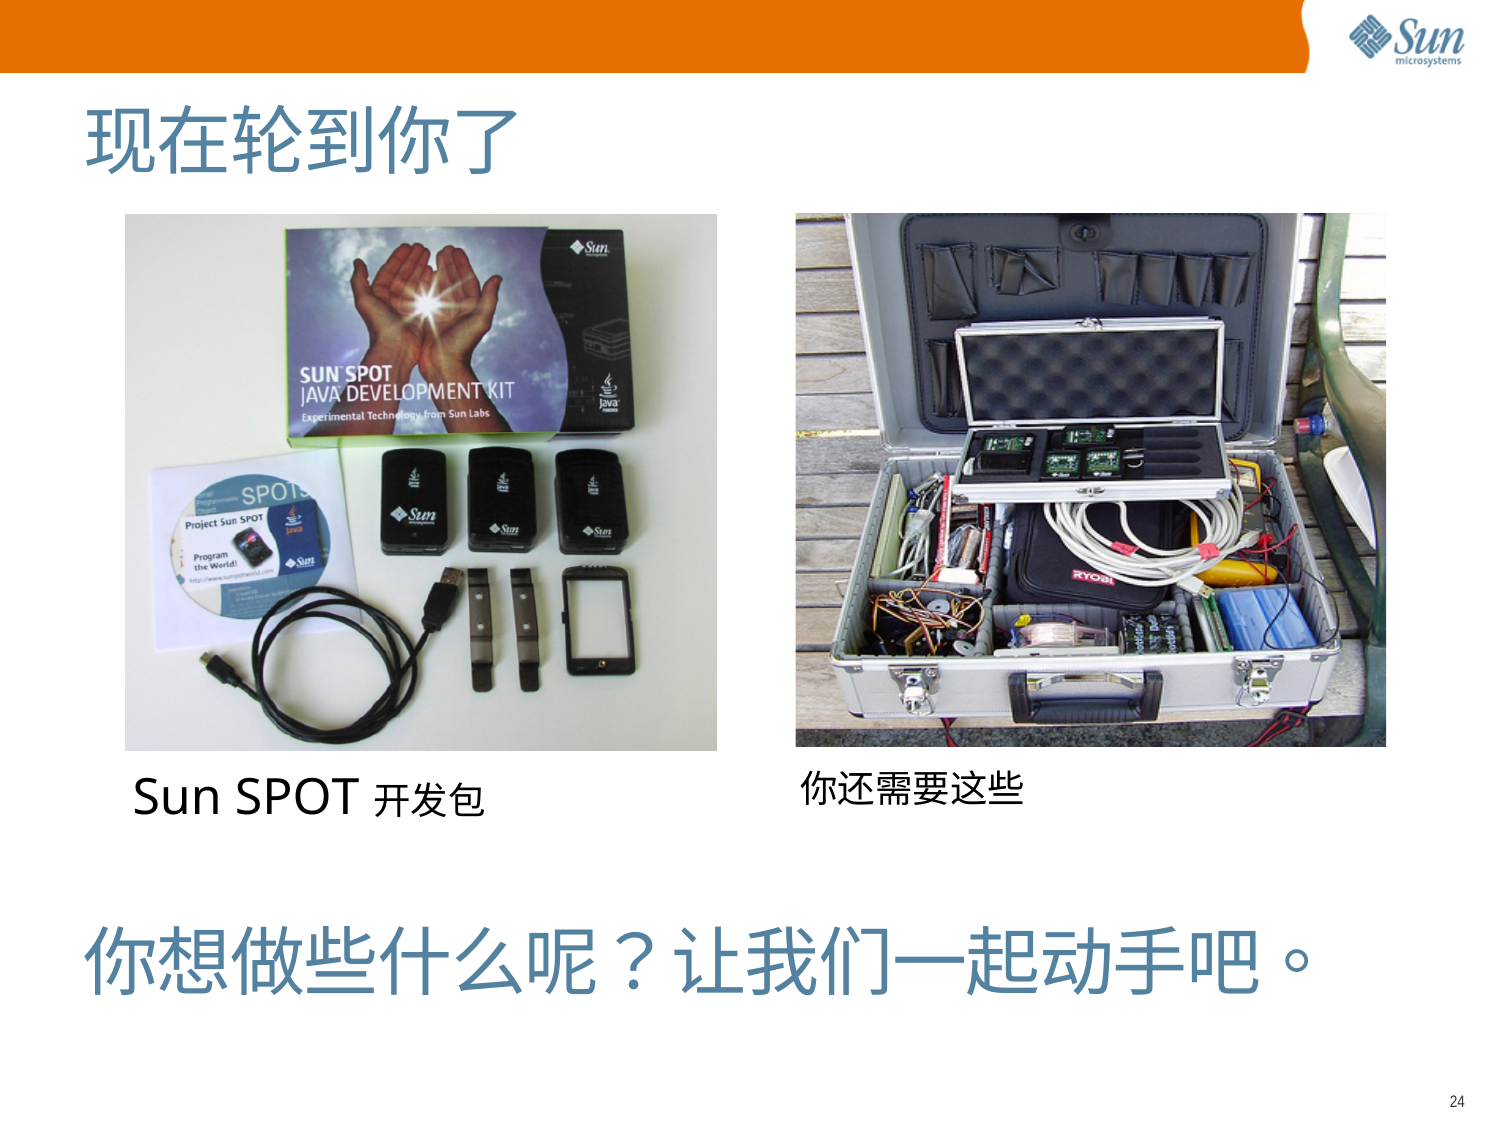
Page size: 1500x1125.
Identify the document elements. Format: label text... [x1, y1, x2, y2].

picture [0, 0, 1500, 73]
title 你想做些什么呢？让我们一起动手吧。 [83, 915, 1446, 1020]
picture [125, 214, 717, 751]
title 现在轮到你了 [83, 94, 1446, 199]
text_box 你还需要这些 [799, 767, 1146, 828]
picture [795, 213, 1387, 747]
text_box Sun SPOT开发包 [132, 767, 496, 828]
